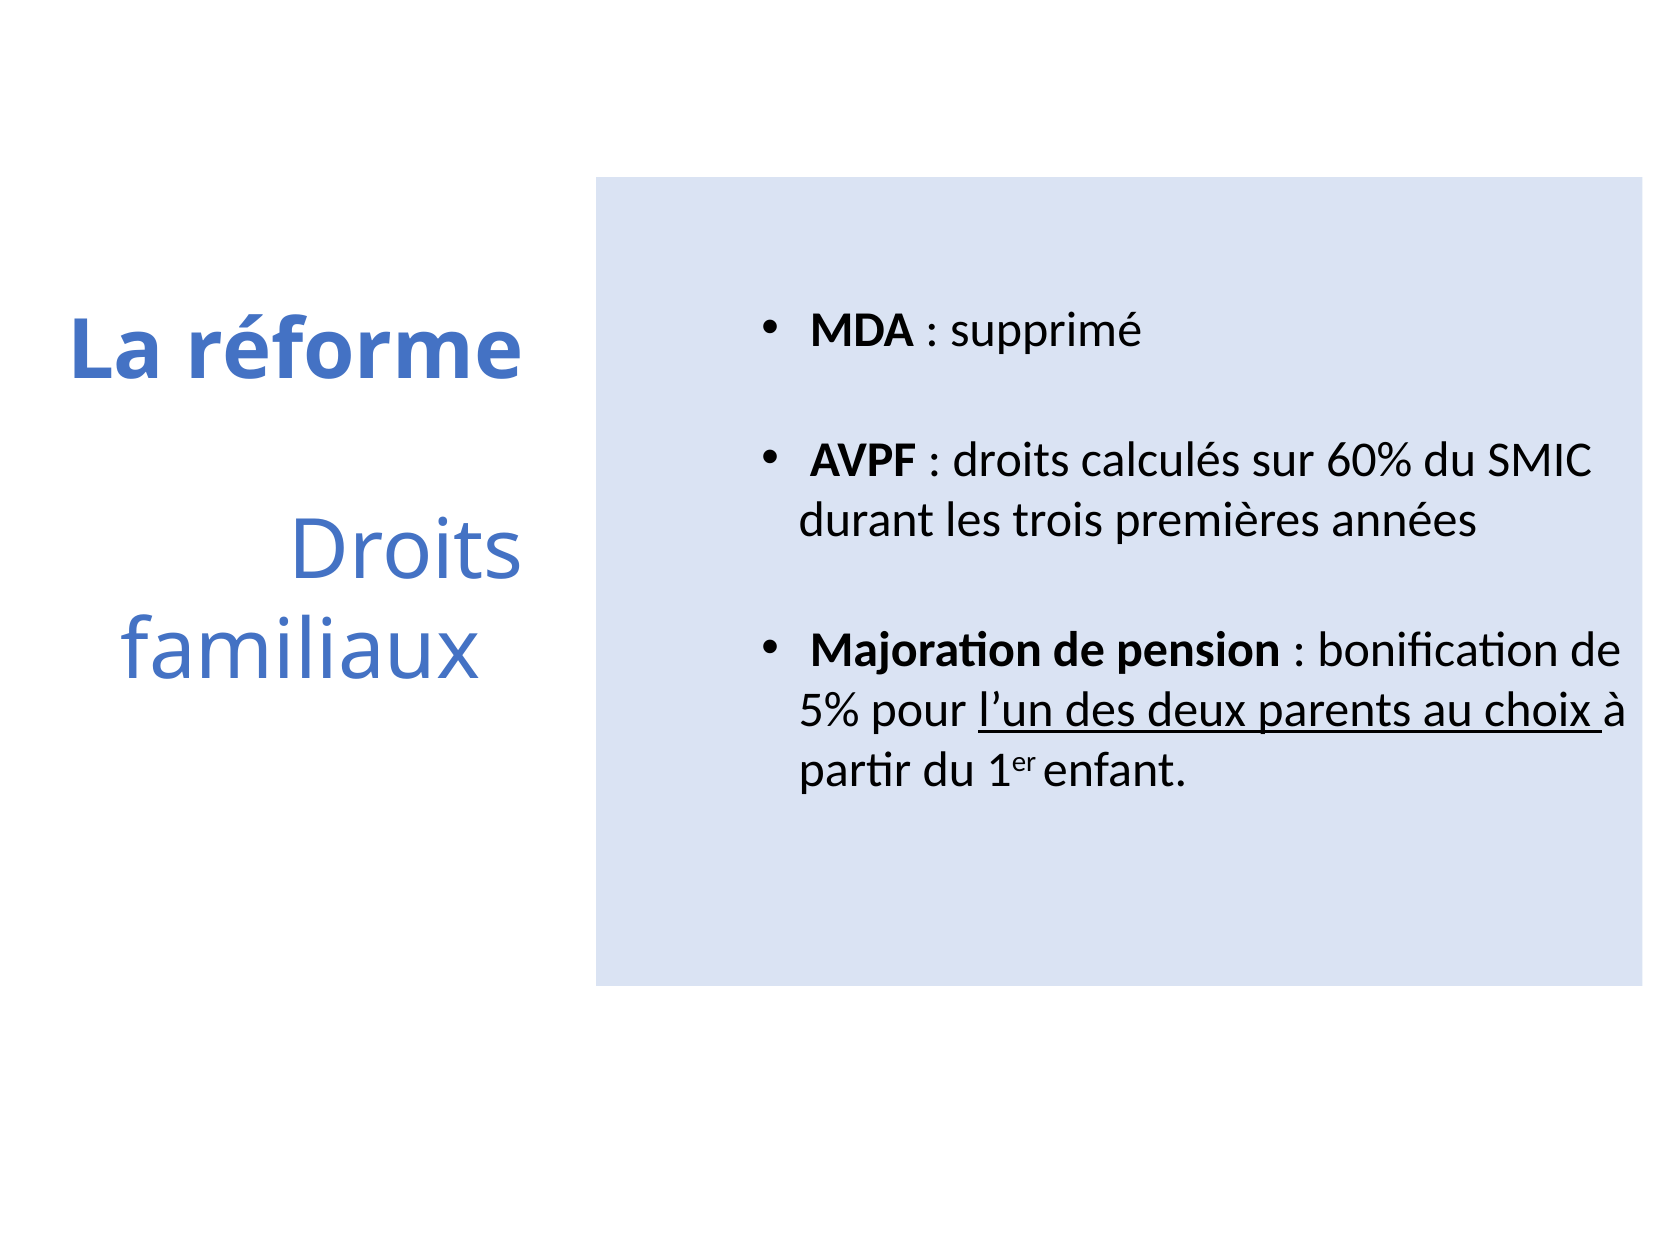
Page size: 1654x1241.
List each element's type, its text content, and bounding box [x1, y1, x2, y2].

title La réforme Droits familiaux [47, 190, 544, 1000]
text_box MDA : supprimé AVPF : droits calculés sur 60% du SMIC durant les trois premières années Majoration de pension : bonification de 5% pour l’un des deux parents au choix à partir du 1er enfant. [596, 177, 1643, 986]
